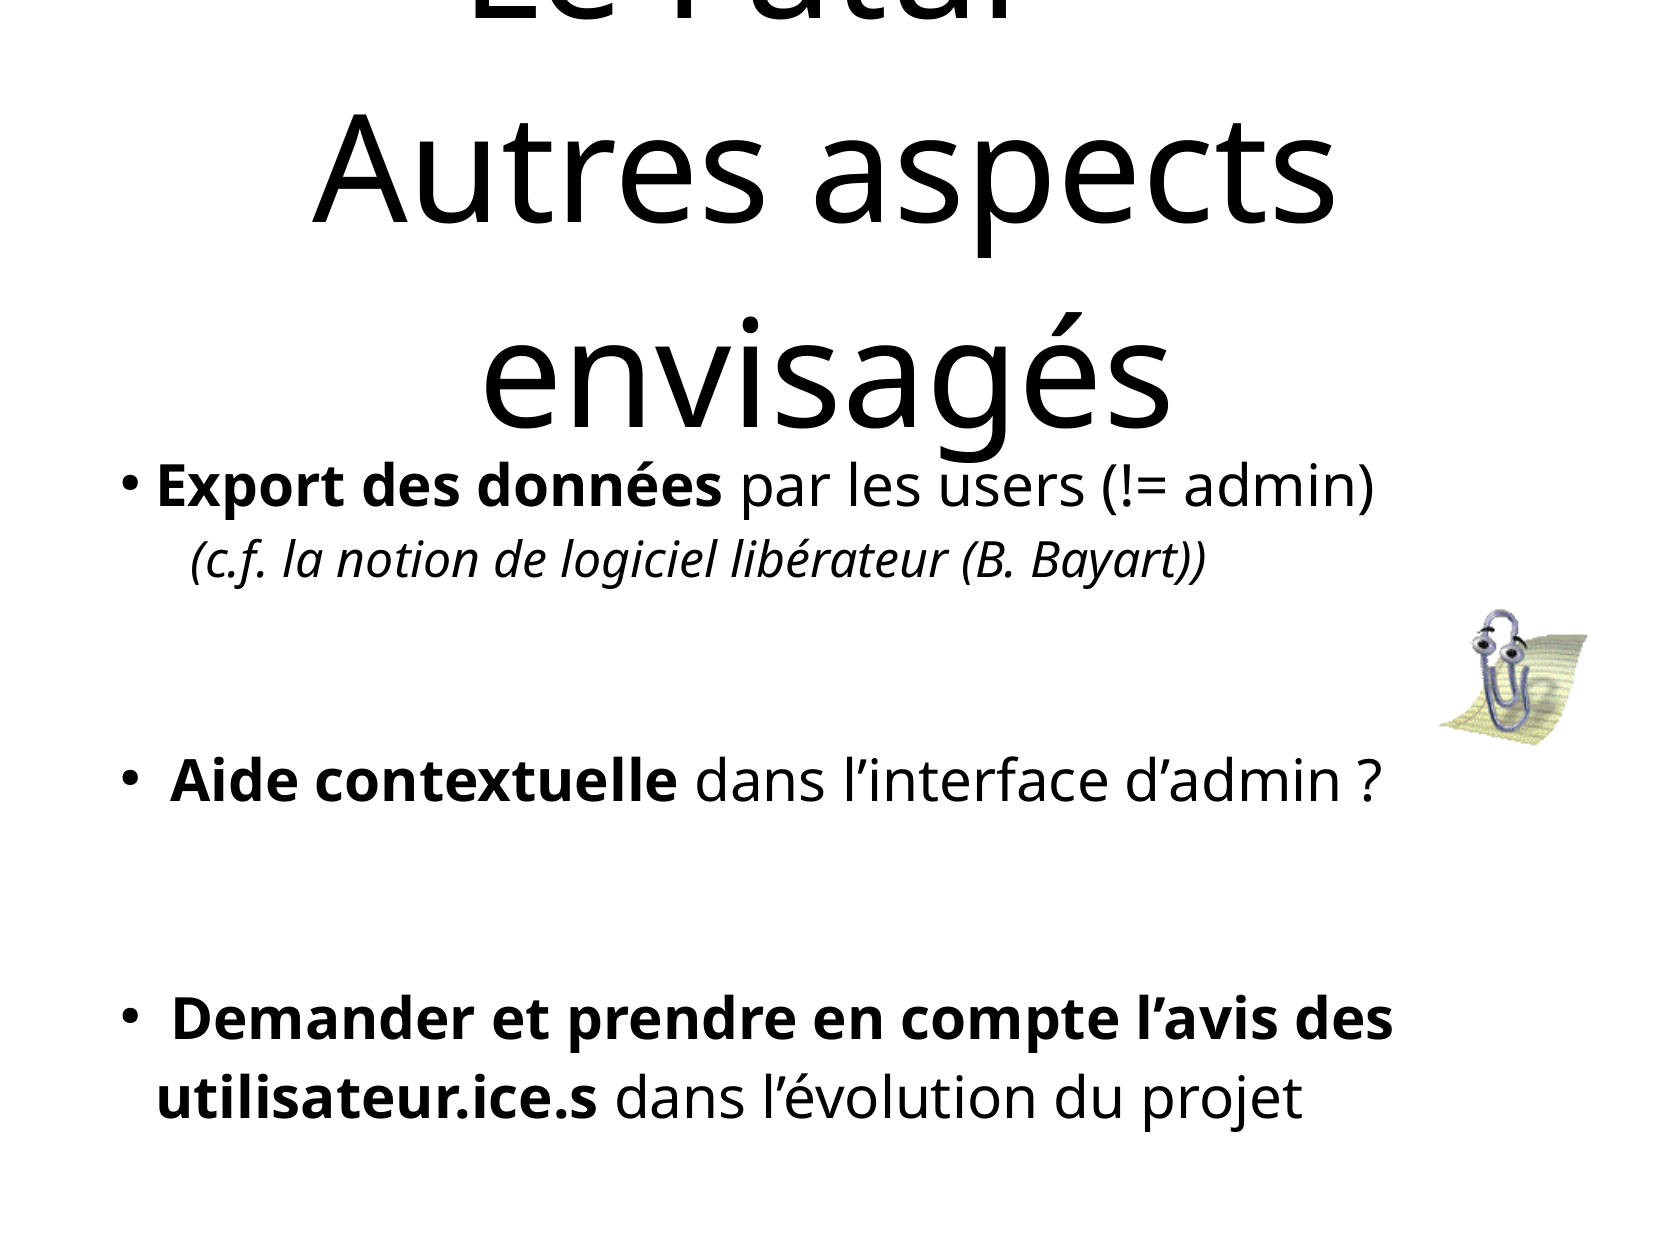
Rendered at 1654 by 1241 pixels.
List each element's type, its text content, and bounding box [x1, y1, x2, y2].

picture [1435, 605, 1594, 747]
title Le FuturTM Autres aspects envisagés [0, 51, 1654, 278]
text_box Export des données par les users (!= admin) (c.f. la notion de logiciel libérateur (B. Bayart)) Aide contextuelle dans l’interface d’admin ? Demander et prendre en compte l’avis des utilisateur.ice.s dans l’évolution du projet [105, 437, 1654, 1203]
